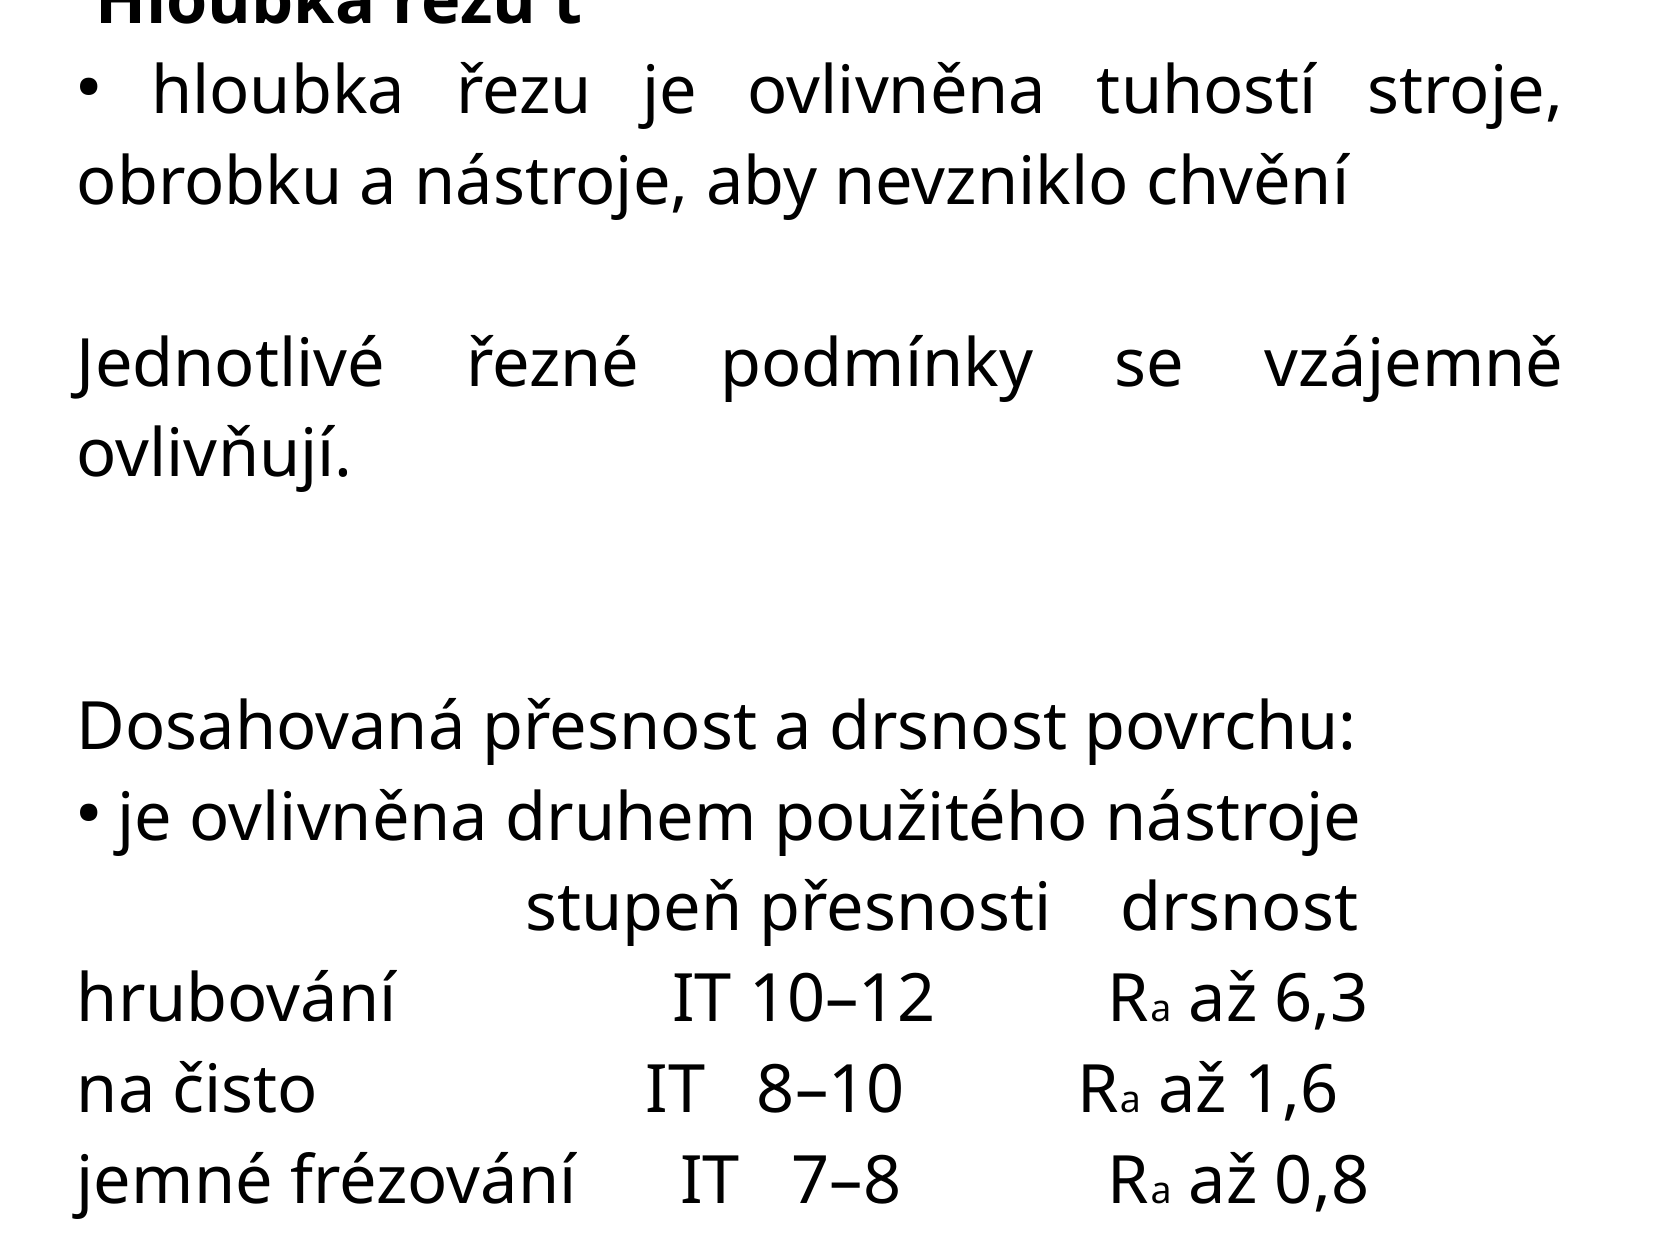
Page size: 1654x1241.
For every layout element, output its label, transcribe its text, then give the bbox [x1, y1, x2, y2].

subtitle Hloubka řezu t hloubka řezu je ovlivněna tuhostí stroje, obrobku a nástroje, aby nevzniklo chvění Jednotlivé řezné podmínky se vzájemně ovlivňují. Dosahovaná přesnost a drsnost povrchu: je ovlivněna druhem použitého nástroje stupeň přesnosti drsnost hrubování IT 10–12 Ra až 6,3 na čisto IT 8–10 Ra až 1,6 jemné frézování IT 7–8 Ra až 0,8 [76, 44, 1565, 1130]
